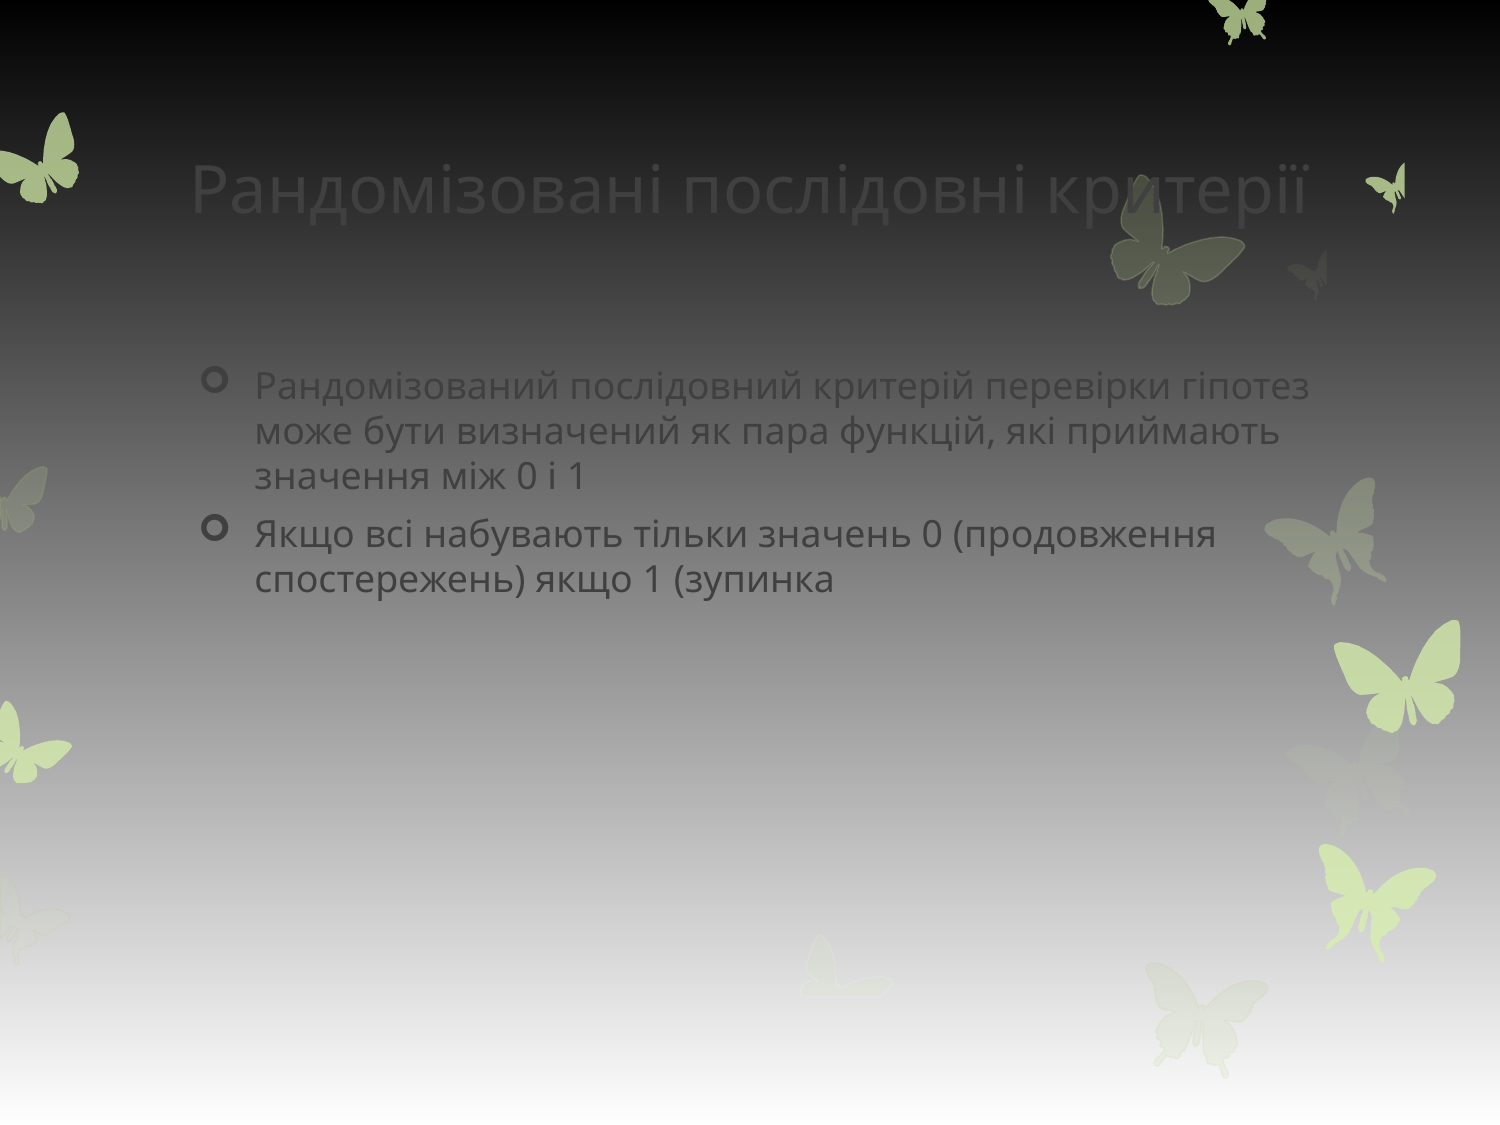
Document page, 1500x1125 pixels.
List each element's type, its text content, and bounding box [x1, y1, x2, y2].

list Рандомізований послідовний критерій перевірки гіпотез може бути визначений як пара функцій, які приймають значення між 0 і 1 Якщо всі набувають тільки значень 0 (продовження спостережень) якщо 1 (зупинка [183, 149, 1352, 814]
title Рандомізовані послідовні критерії [165, 110, 1335, 263]
